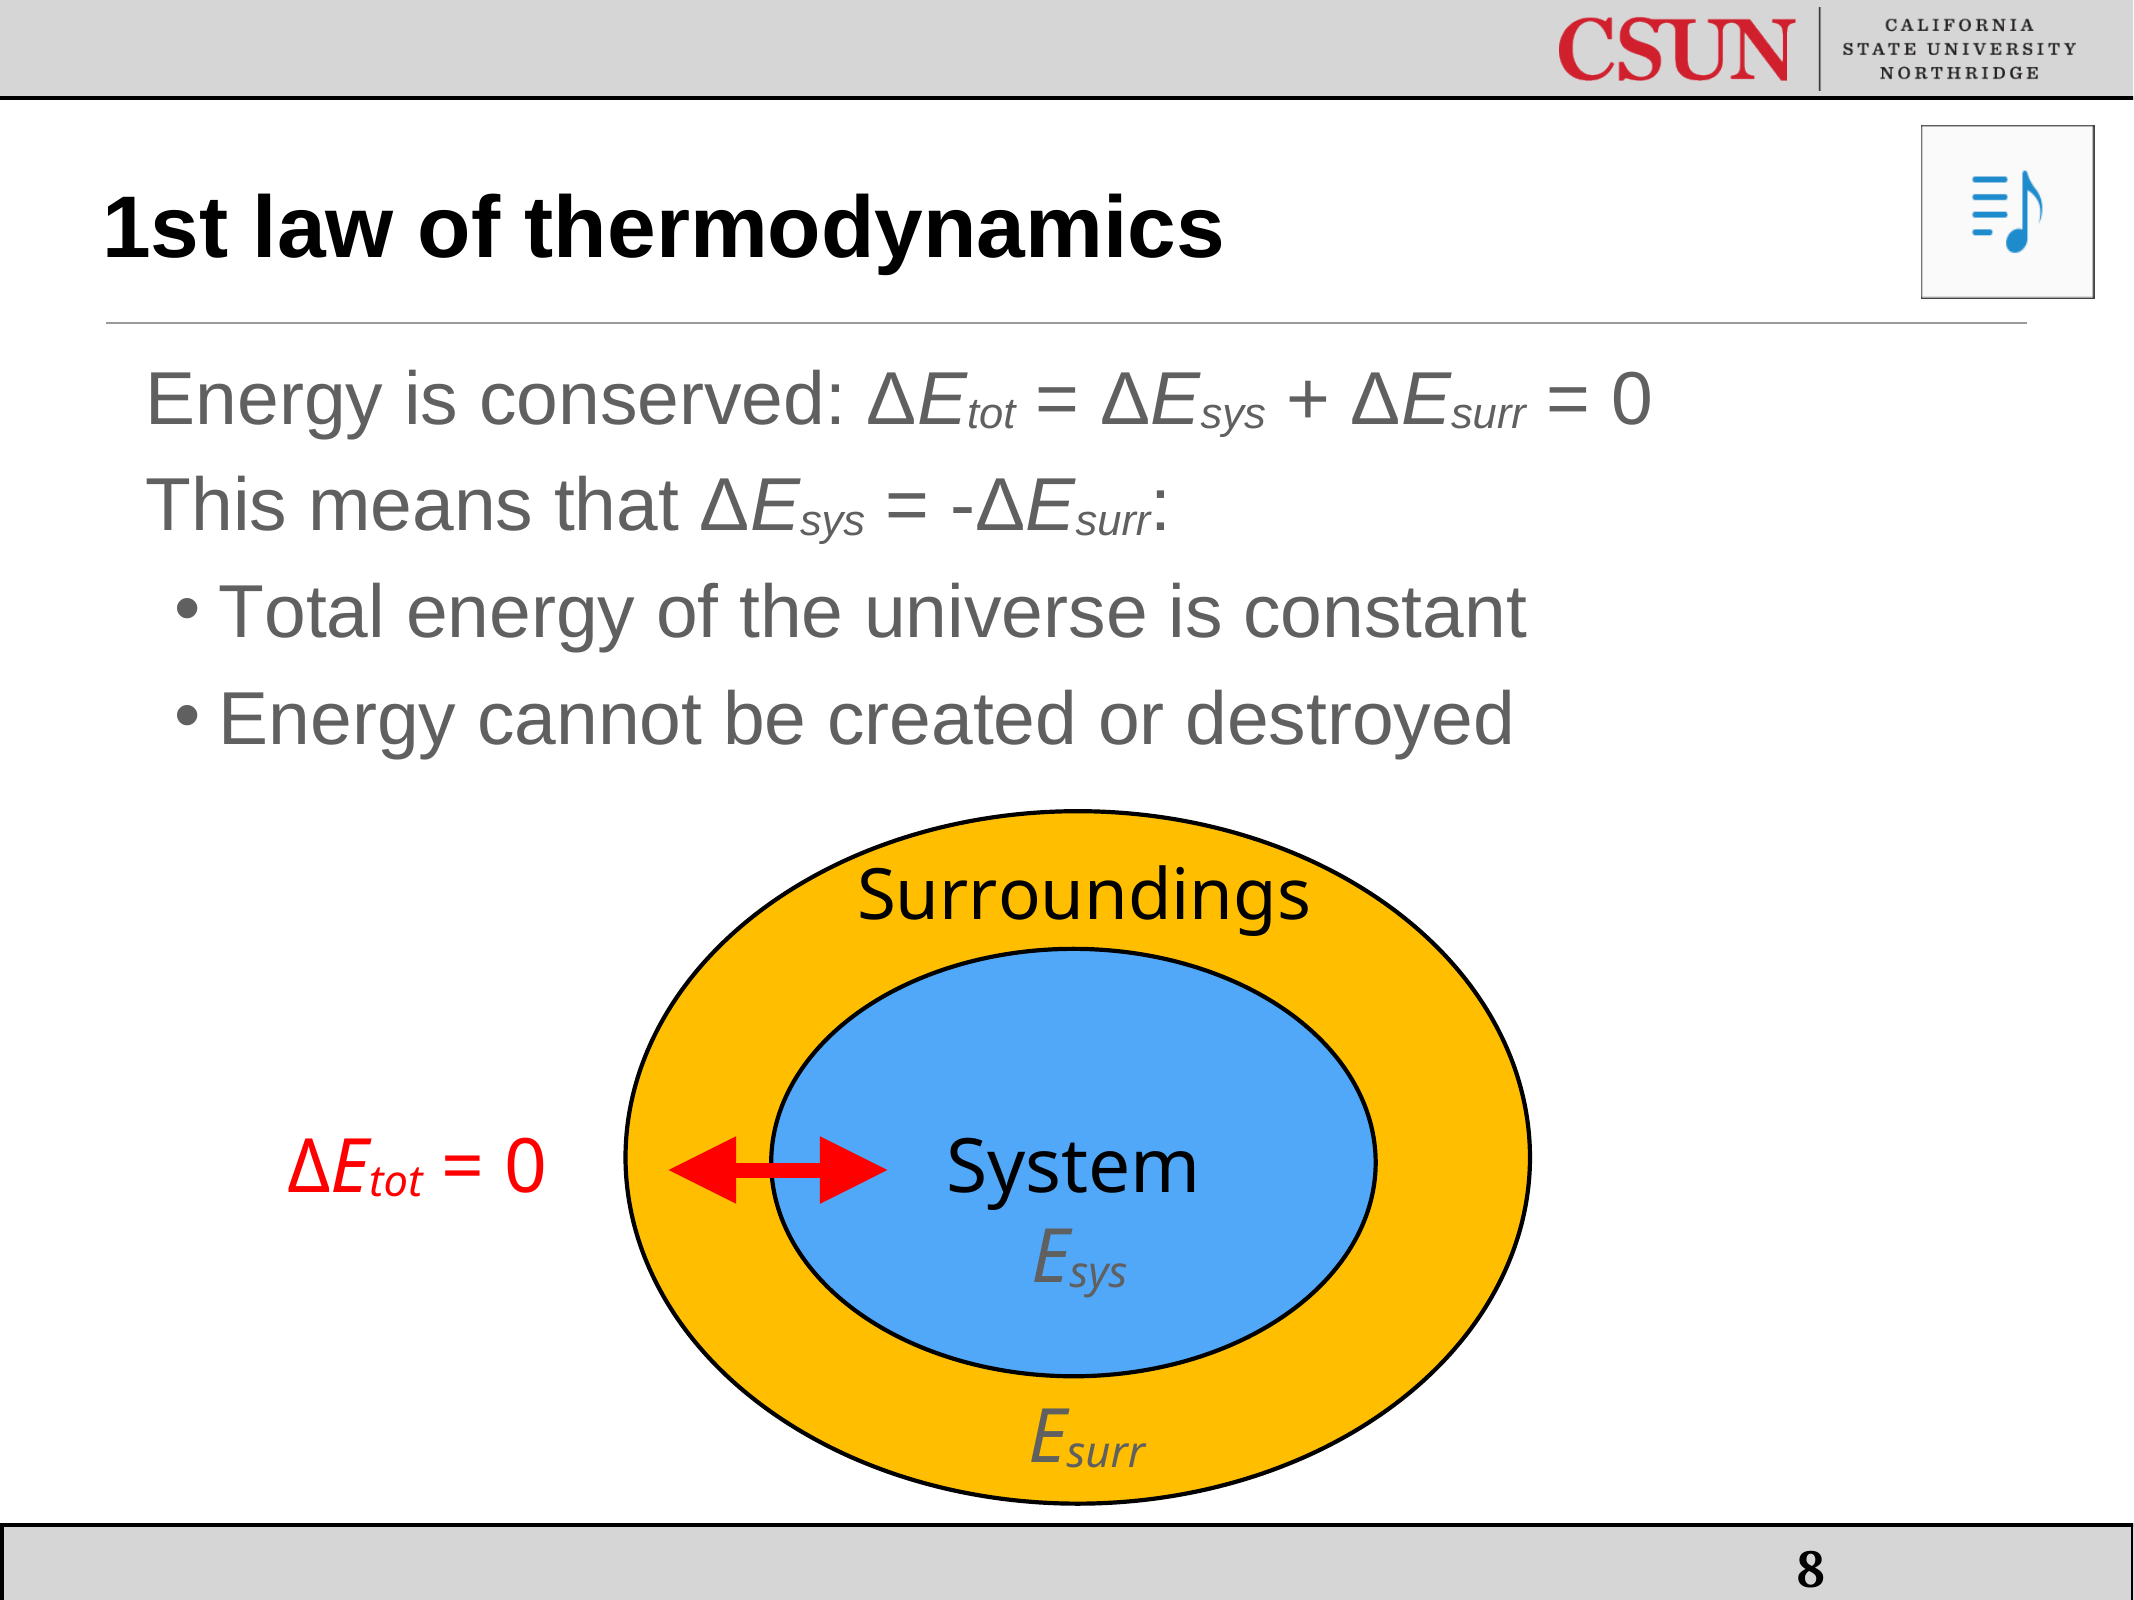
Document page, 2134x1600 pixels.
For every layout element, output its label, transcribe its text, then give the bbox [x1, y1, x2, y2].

list Energy is conserved: ΔEtot = ΔEsys + ΔEsurr = 0 This means that ΔEsys = -ΔEsurr: Total energy of the universe is constant Energy cannot be created or destroyed [93, 340, 2040, 812]
text_box [625, 859, 1531, 1504]
text_box [1920, 124, 2096, 301]
picture [1559, 7, 2076, 91]
text_box ΔEtot = 0 [234, 1110, 601, 1215]
text_box Surroundings [848, 839, 1320, 942]
title 1st law of thermodynamics [93, 104, 2040, 284]
text_box System [771, 948, 1376, 1377]
text_box Esys [1005, 1200, 1154, 1306]
text_box [900, 812, 1256, 839]
text_box Esurr [1005, 1380, 1169, 1486]
